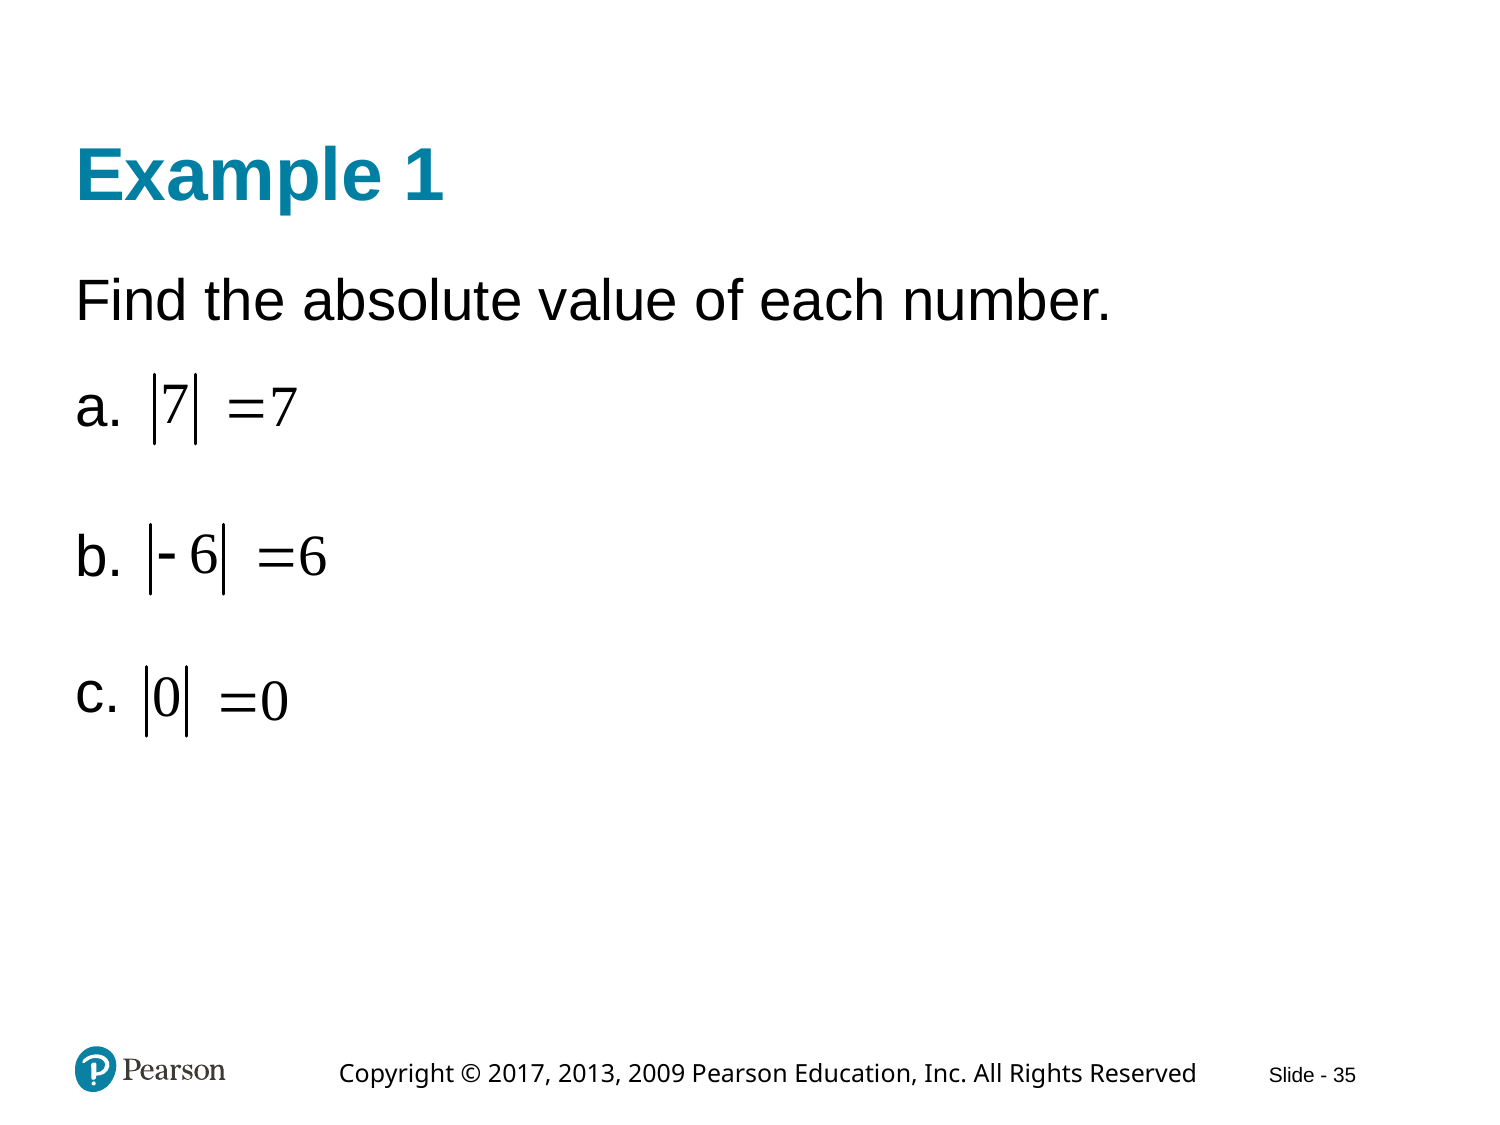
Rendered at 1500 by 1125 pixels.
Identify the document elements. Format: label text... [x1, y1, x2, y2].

chart [220, 381, 302, 433]
list c. [75, 654, 125, 742]
chart [140, 661, 195, 741]
list a. [75, 367, 138, 450]
chart [144, 519, 231, 599]
chart [212, 675, 294, 728]
chart [148, 369, 204, 449]
chart [249, 530, 331, 583]
list Find the absolute value of each number. [75, 262, 1138, 327]
title Example 1 [75, 35, 1425, 216]
list b. [75, 517, 132, 595]
